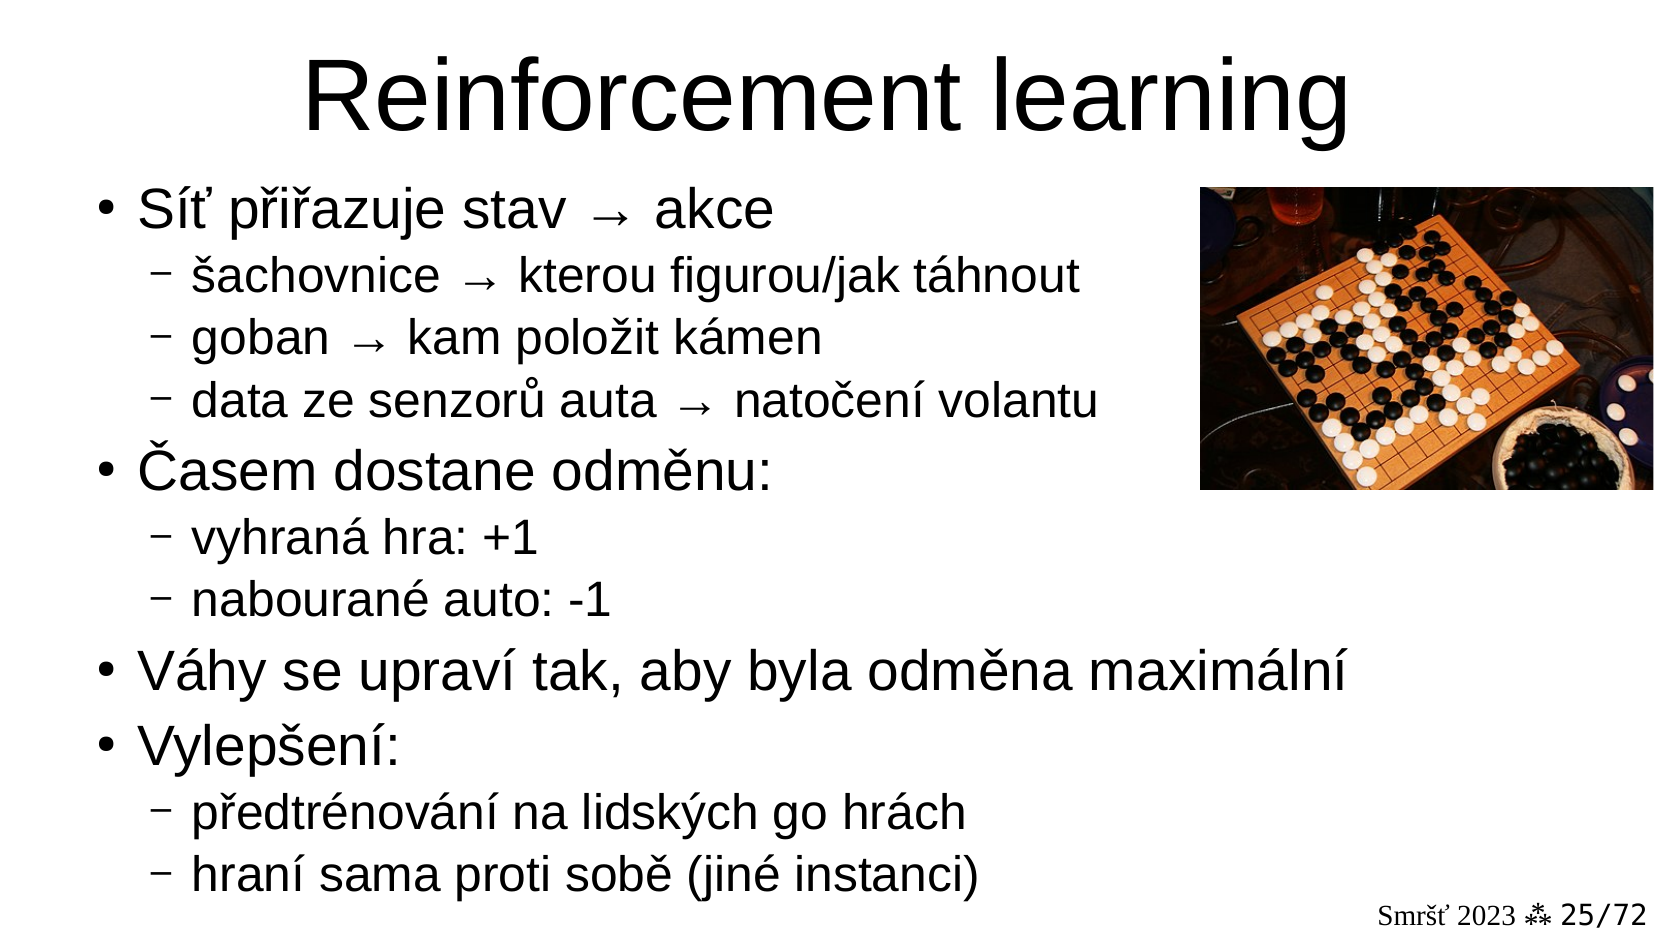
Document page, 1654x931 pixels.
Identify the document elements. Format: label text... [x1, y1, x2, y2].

title Reinforcement learning [82, 38, 1571, 153]
picture [1200, 187, 1654, 490]
list Síť přiřazuje stav → akce šachovnice → kterou figurou/jak táhnout goban → kam položit kámen data ze senzorů auta → natočení volantu Časem dostane odměnu: vyhraná hra: +1 nabourané auto: -1 Váhy se upraví tak, aby byla odměna maximální Vylepšení: předtrénování na lidských go hrách hraní sama proti sobě (jiné instanci) [82, 176, 1571, 911]
